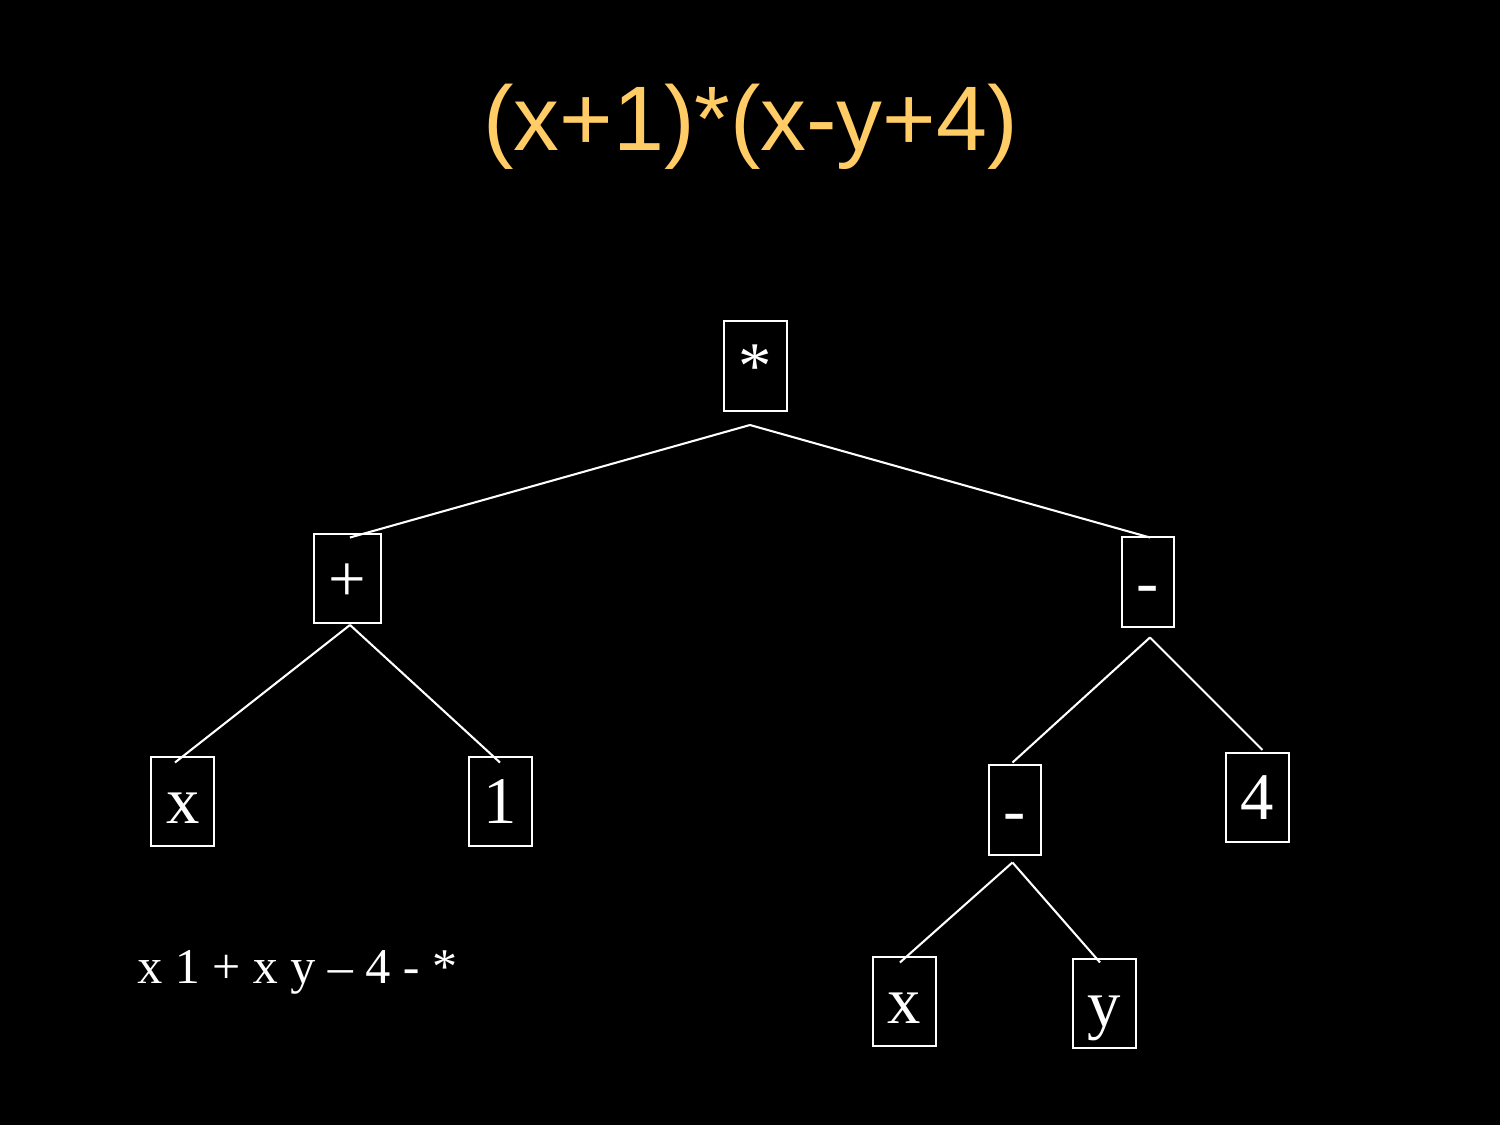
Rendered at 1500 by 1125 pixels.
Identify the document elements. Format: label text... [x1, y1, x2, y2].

text_box 4 [1226, 752, 1290, 843]
text_box x [151, 756, 215, 847]
text_box y [1073, 958, 1137, 1049]
text_box - [1121, 537, 1174, 627]
text_box x 1 + x y – 4 - * [122, 931, 473, 1003]
text_box x [873, 956, 937, 1047]
text_box - [988, 765, 1041, 855]
title (x+1)*(x-y+4) [22, 50, 1480, 188]
text_box * [723, 321, 787, 411]
text_box + [313, 533, 382, 624]
text_box 1 [468, 756, 533, 847]
